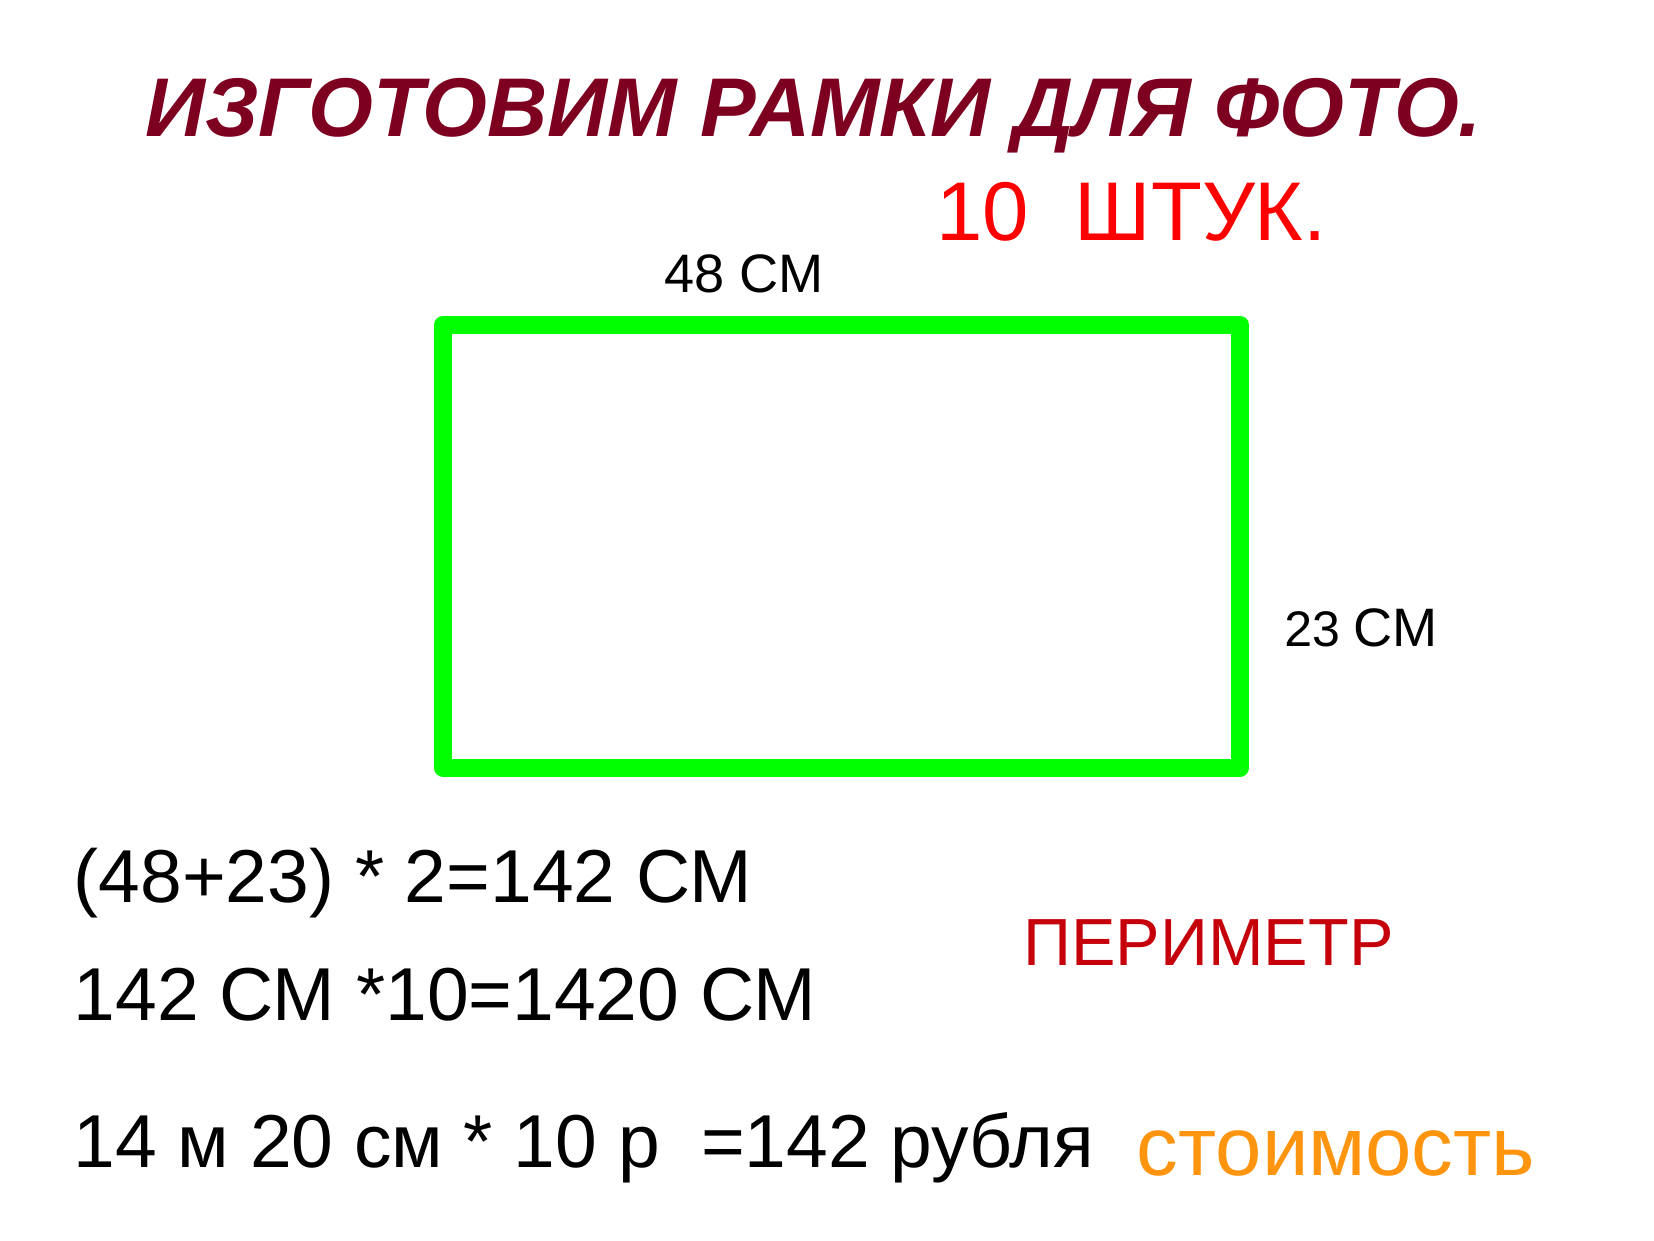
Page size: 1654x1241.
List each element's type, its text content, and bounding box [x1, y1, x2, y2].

text_box 142 СМ *10=1420 СМ [59, 944, 886, 1044]
text_box 23 СМ [1269, 590, 1453, 666]
text_box 10 ШТУК. [921, 157, 1490, 270]
text_box стоимость [1122, 1092, 1654, 1205]
text_box [443, 325, 1240, 768]
text_box 48 СМ [649, 236, 839, 312]
text_box 14 м 20 см * 10 р =142 рубля [59, 1092, 1122, 1192]
text_box ИЗГОТОВИМ РАМКИ ДЛЯ ФОТО. [130, 53, 1506, 162]
text_box ПЕРИМЕТР [1008, 897, 1409, 988]
text_box (48+23) * 2=142 СМ [59, 826, 768, 926]
